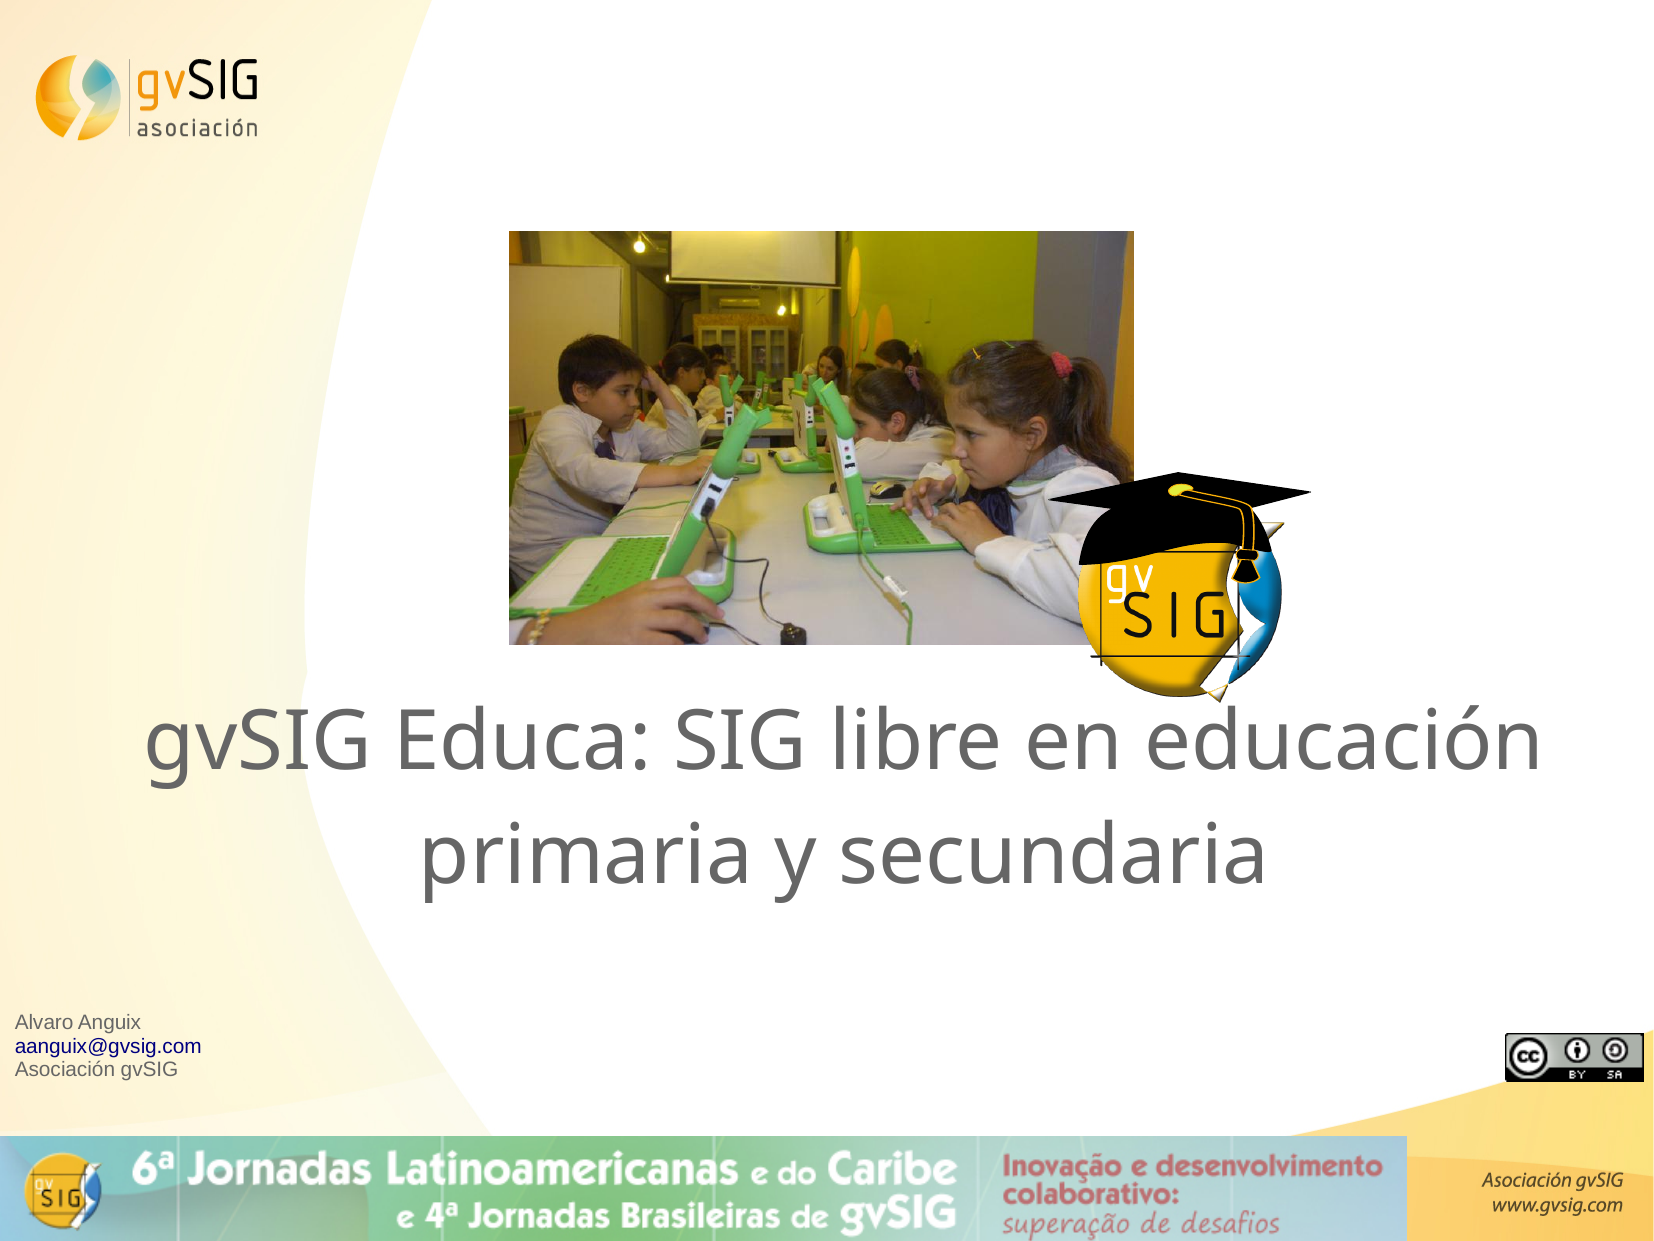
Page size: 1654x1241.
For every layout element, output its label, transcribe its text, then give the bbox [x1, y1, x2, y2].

picture [0, 0, 1654, 1241]
text_box Alvaro Anguix aanguix@gvsig.com Asociación gvSIG [0, 1003, 355, 1090]
title gvSIG Educa: SIG libre en educación primaria y secundaria [130, 690, 1560, 898]
